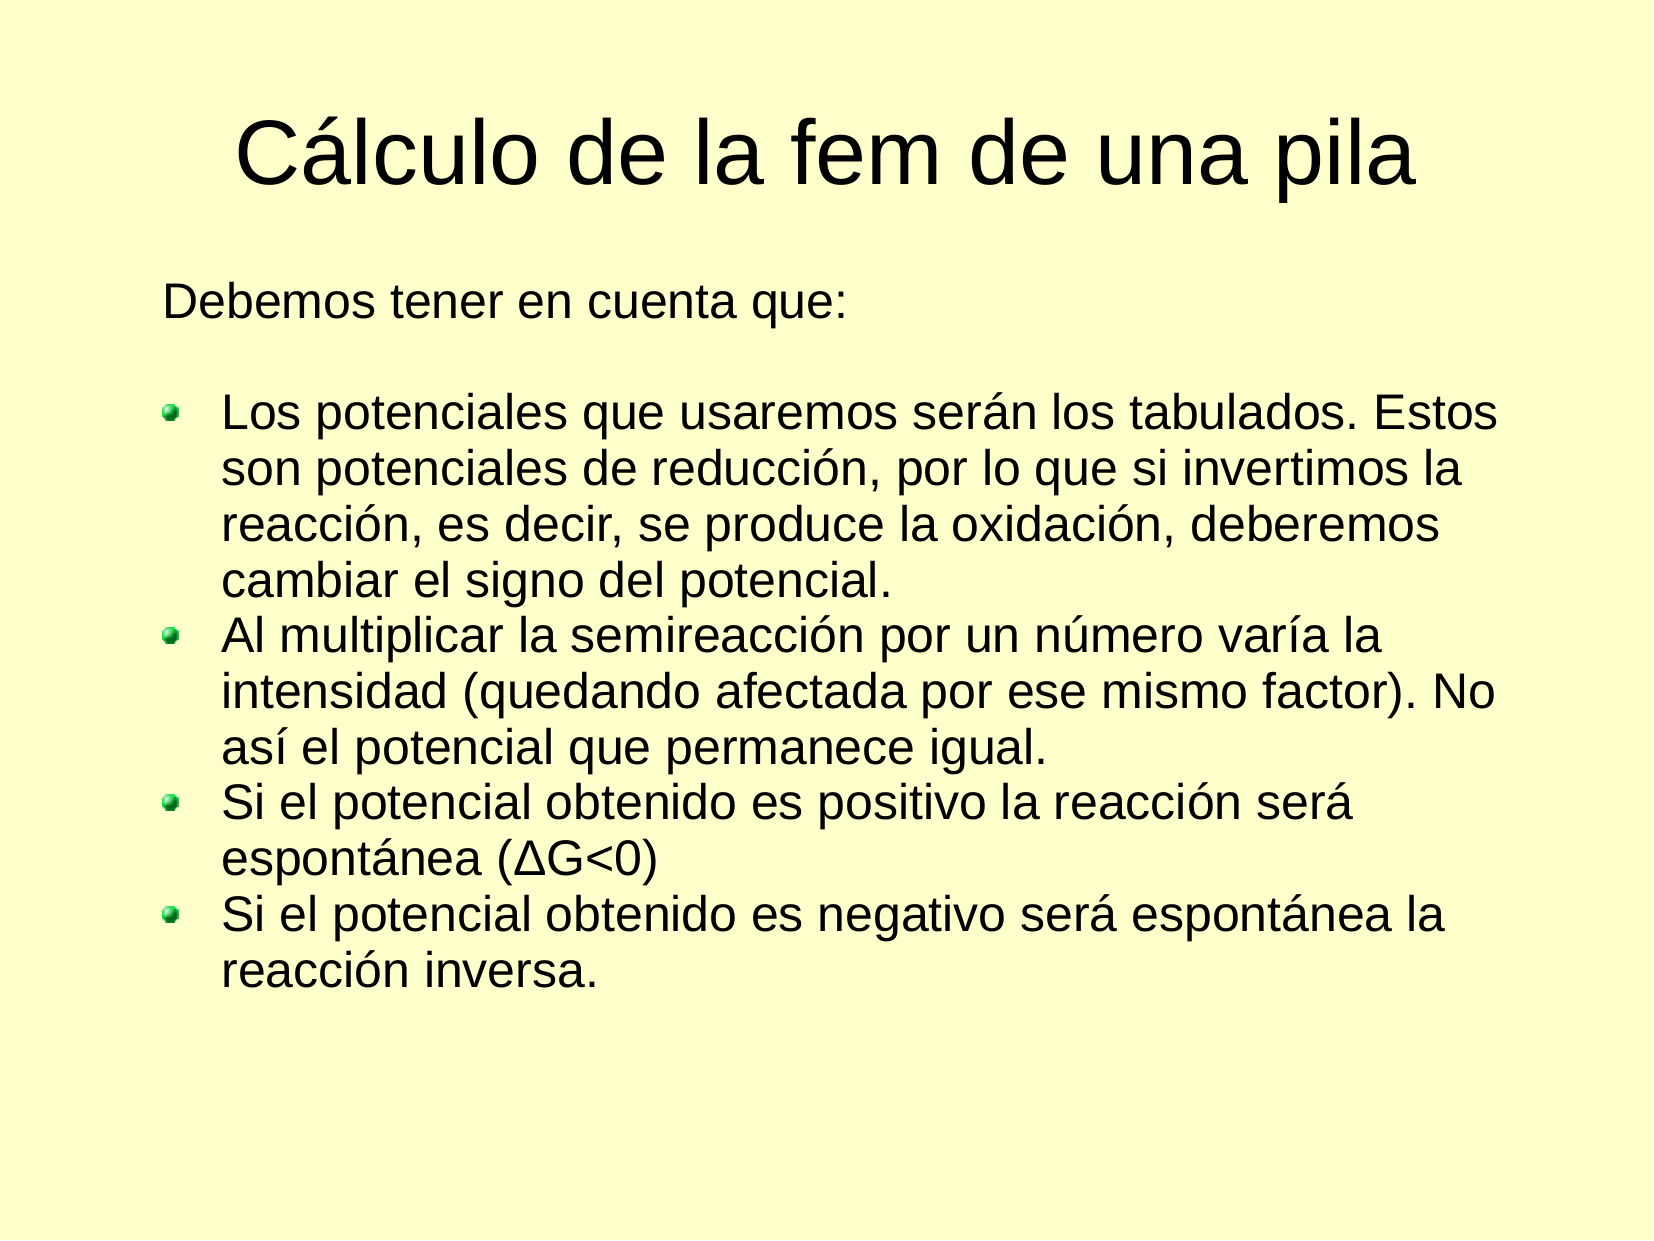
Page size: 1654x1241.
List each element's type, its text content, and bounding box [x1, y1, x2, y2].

text_box Debemos tener en cuenta que: Los potenciales que usaremos serán los tabulados. Estos son potenciales de reducción, por lo que si invertimos la reacción, es decir, se produce la oxidación, deberemos cambiar el signo del potencial. Al multiplicar la semireacción por un número varía la intensidad (quedando afectada por ese mismo factor). No así el potencial que permanece igual. Si el potencial obtenido es positivo la reacción será espontánea (ΔG<0) Si el potencial obtenido es negativo será espontánea la reacción inversa. [147, 265, 1536, 1006]
title Cálculo de la fem de una pila [82, 49, 1571, 257]
